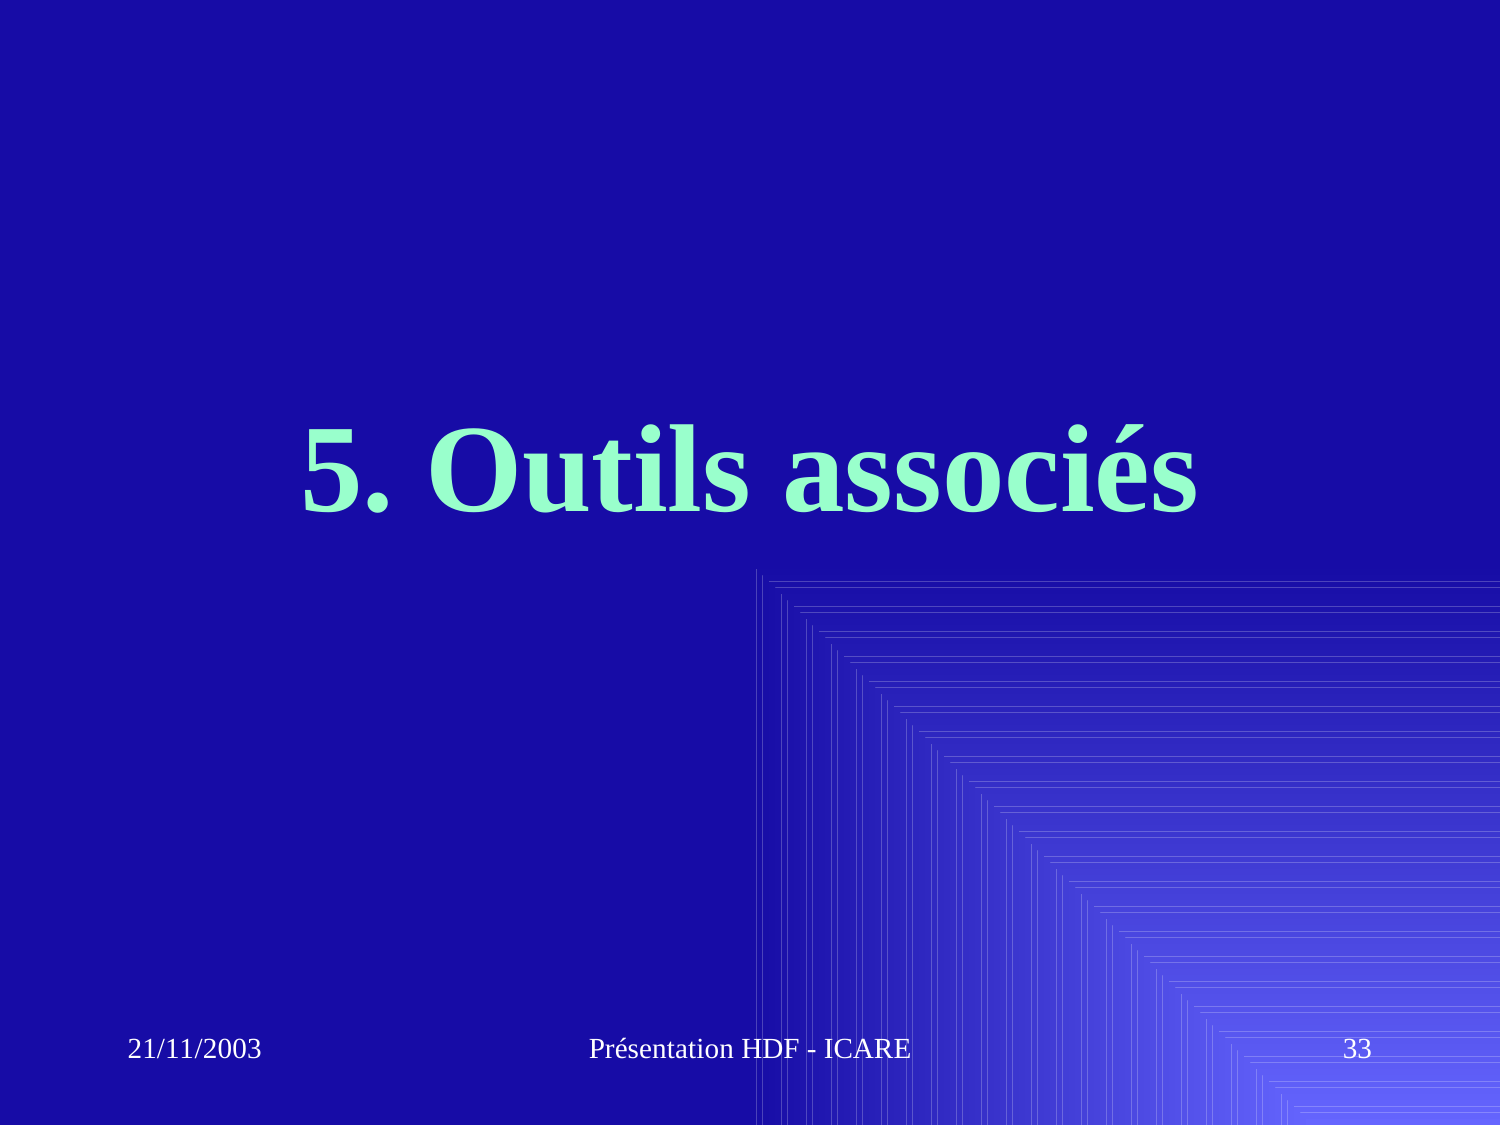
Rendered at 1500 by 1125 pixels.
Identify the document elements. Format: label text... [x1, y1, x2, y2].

title 5. Outils associés [0, 374, 1500, 563]
